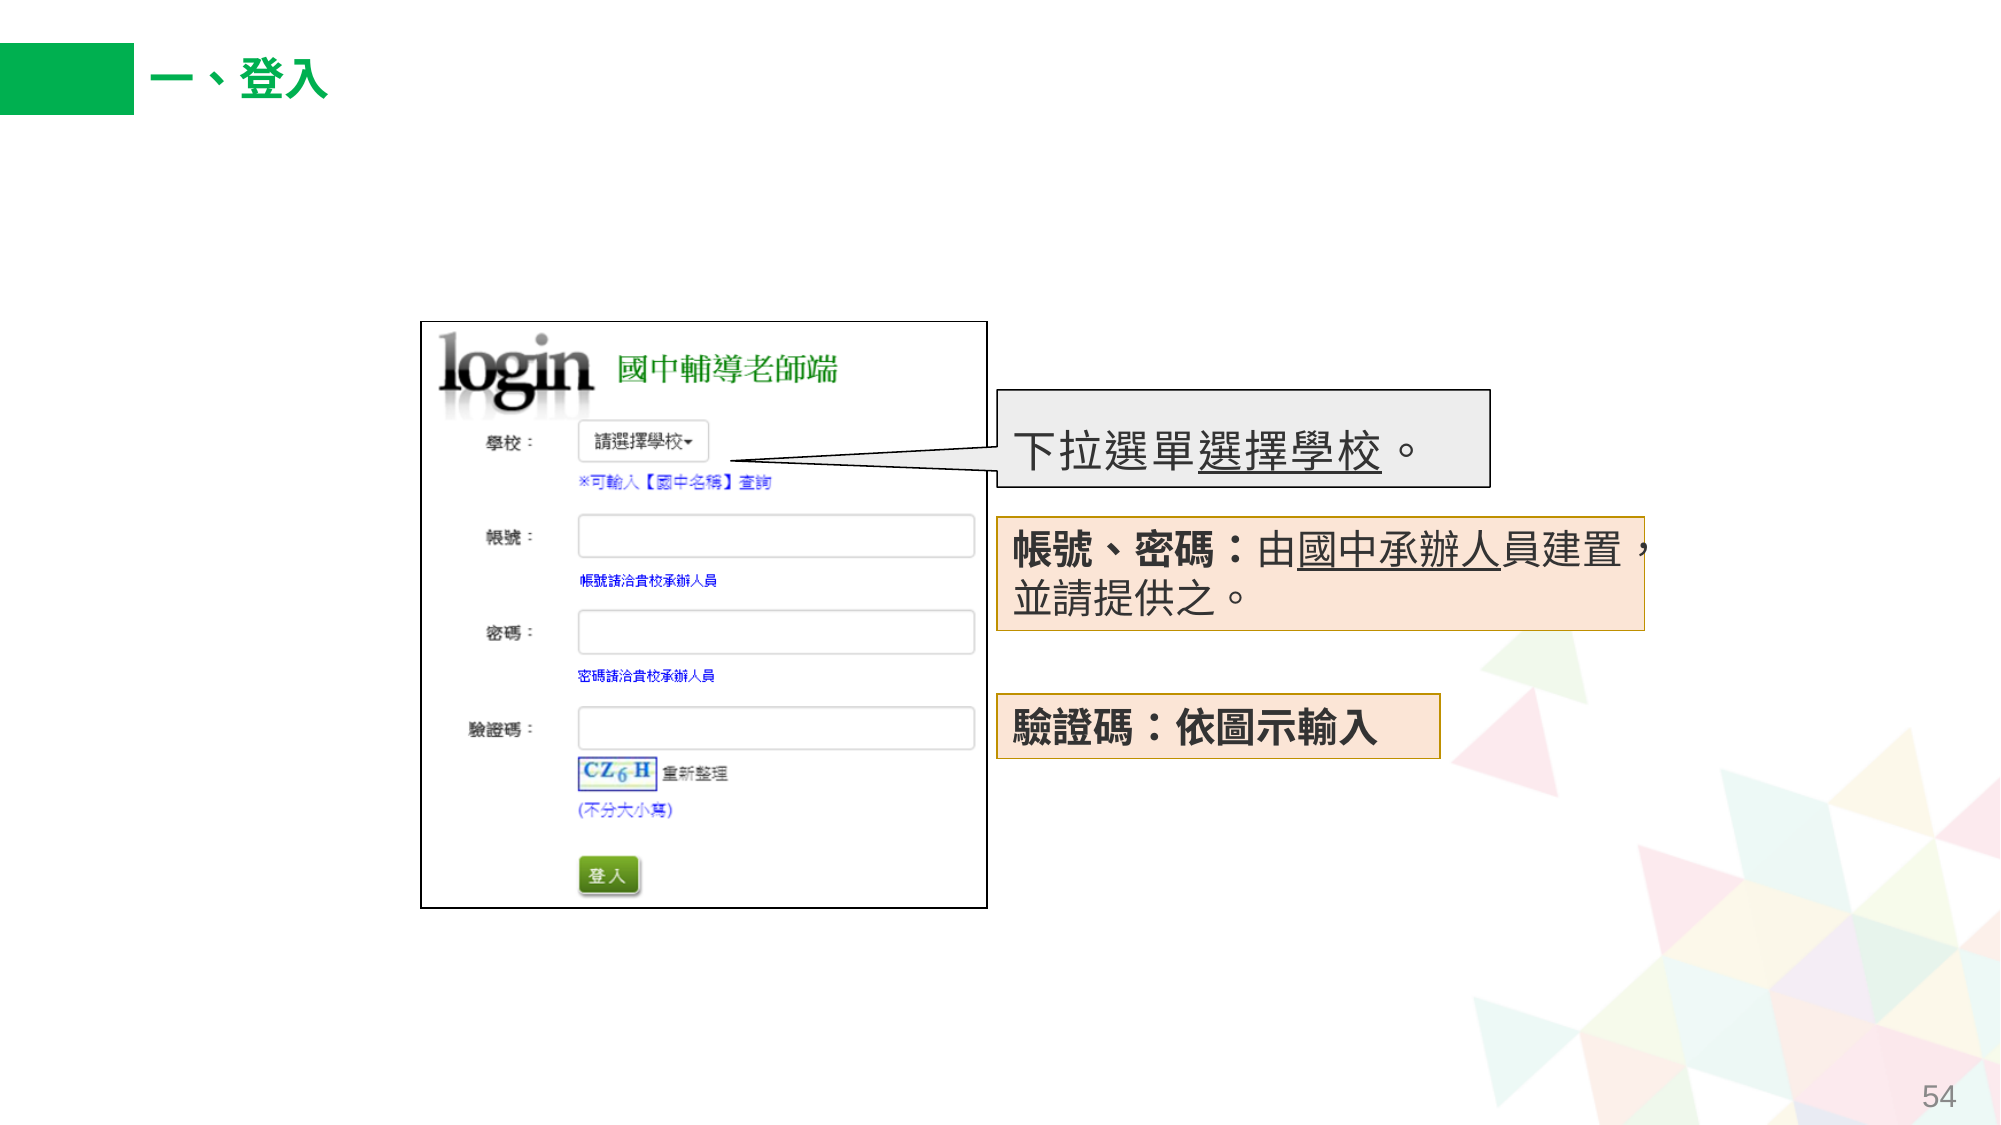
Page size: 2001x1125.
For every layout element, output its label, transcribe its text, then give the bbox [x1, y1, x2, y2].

text_box [0, 43, 134, 115]
text_box 一、登入 [134, 49, 958, 127]
text_box 下拉選單選擇學校。 [730, 389, 1491, 488]
picture [421, 322, 987, 908]
text_box 驗證碼：依圖示輸入 [997, 694, 1441, 759]
text_box 54 [1907, 1064, 2000, 1125]
text_box 帳號、密碼：由國中承辦人員建置，並請提供之。 [997, 516, 1645, 631]
